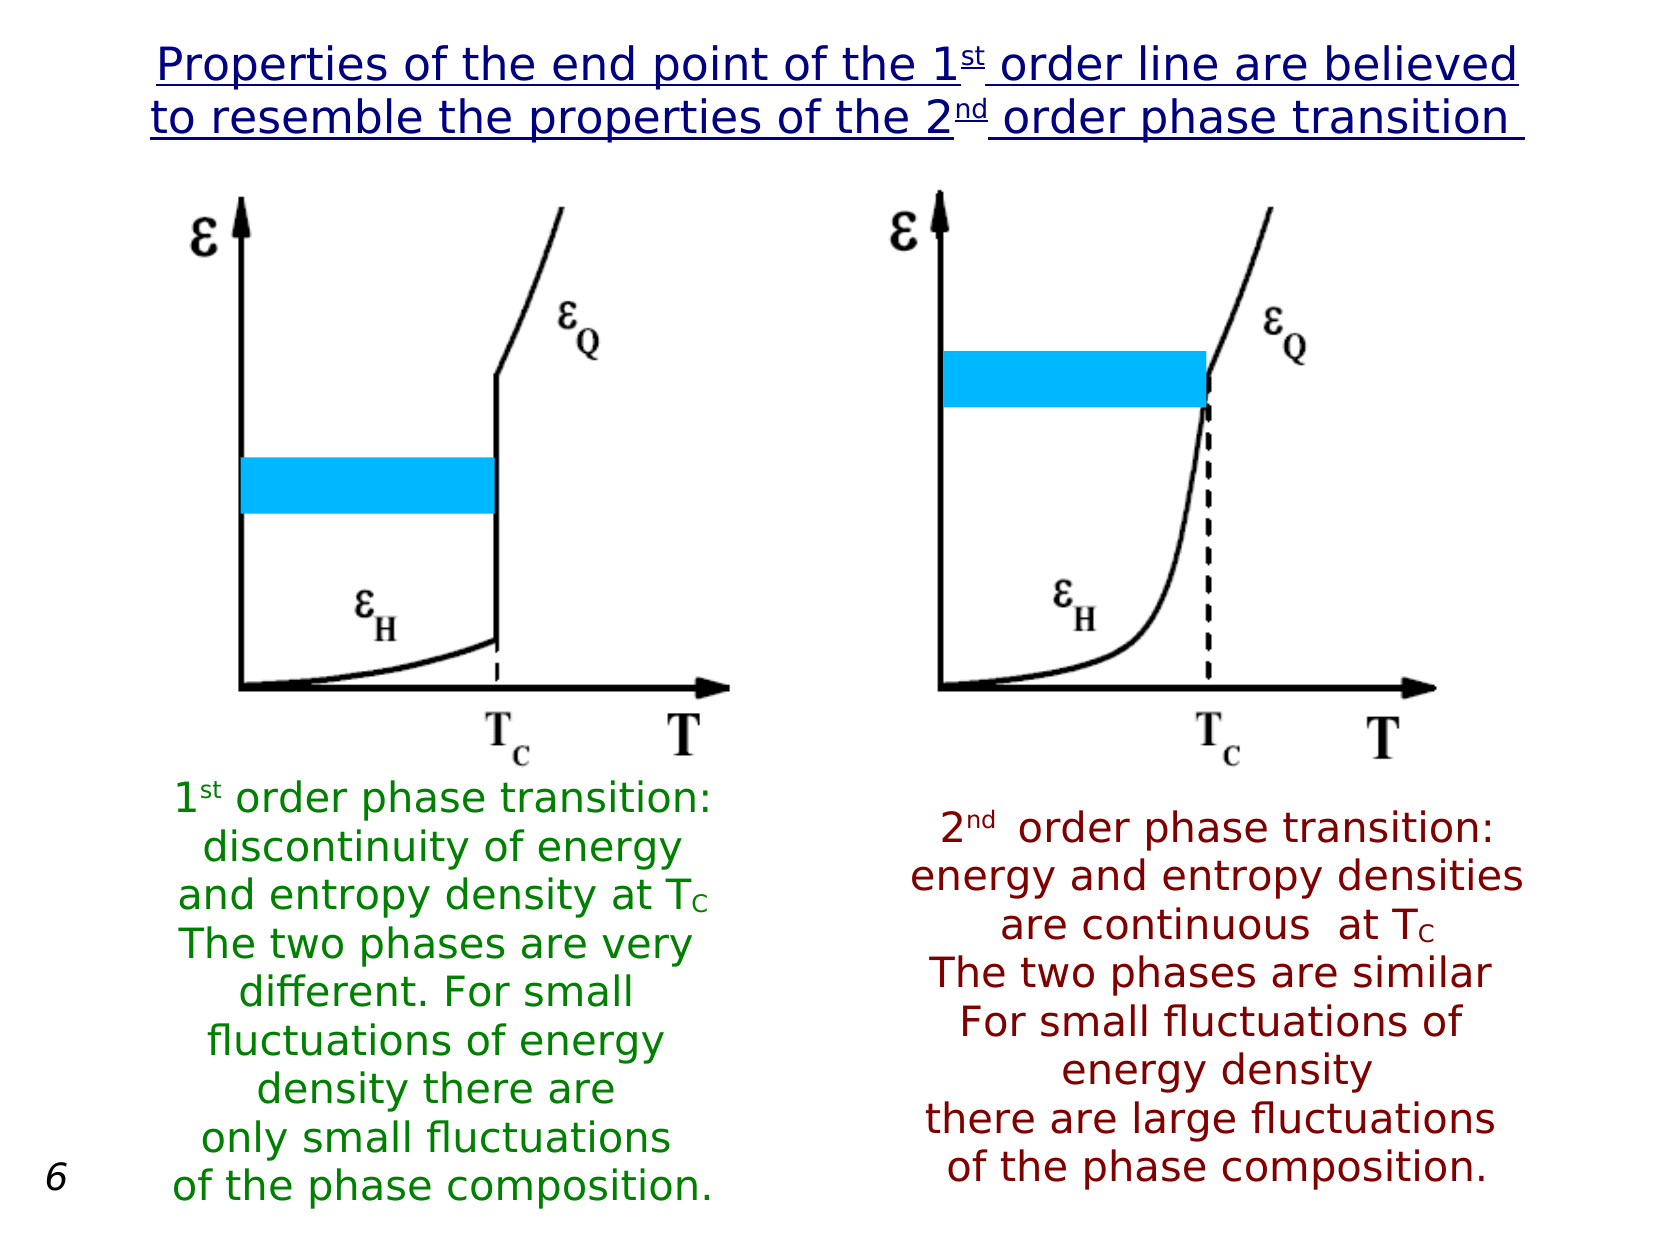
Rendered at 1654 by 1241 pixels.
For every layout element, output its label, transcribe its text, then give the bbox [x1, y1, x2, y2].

text_box 1st order phase transition: discontinuity of energy and entropy density at TC The two phases are very different. For small fluctuations of energy density there are only small fluctuations of the phase composition. [171, 773, 714, 1225]
picture [147, 177, 1465, 781]
text_box [943, 351, 1207, 408]
text_box Properties of the end point of the 1st order line are believed to resemble the properties of the 2nd order phase transition [150, 38, 1528, 148]
text_box 2nd order phase transition: energy and entropy densities are continuous at TC The two phases are similar For small fluctuations of energy density there are large fluctuations of the phase composition. [910, 803, 1525, 1206]
text_box [240, 457, 495, 514]
